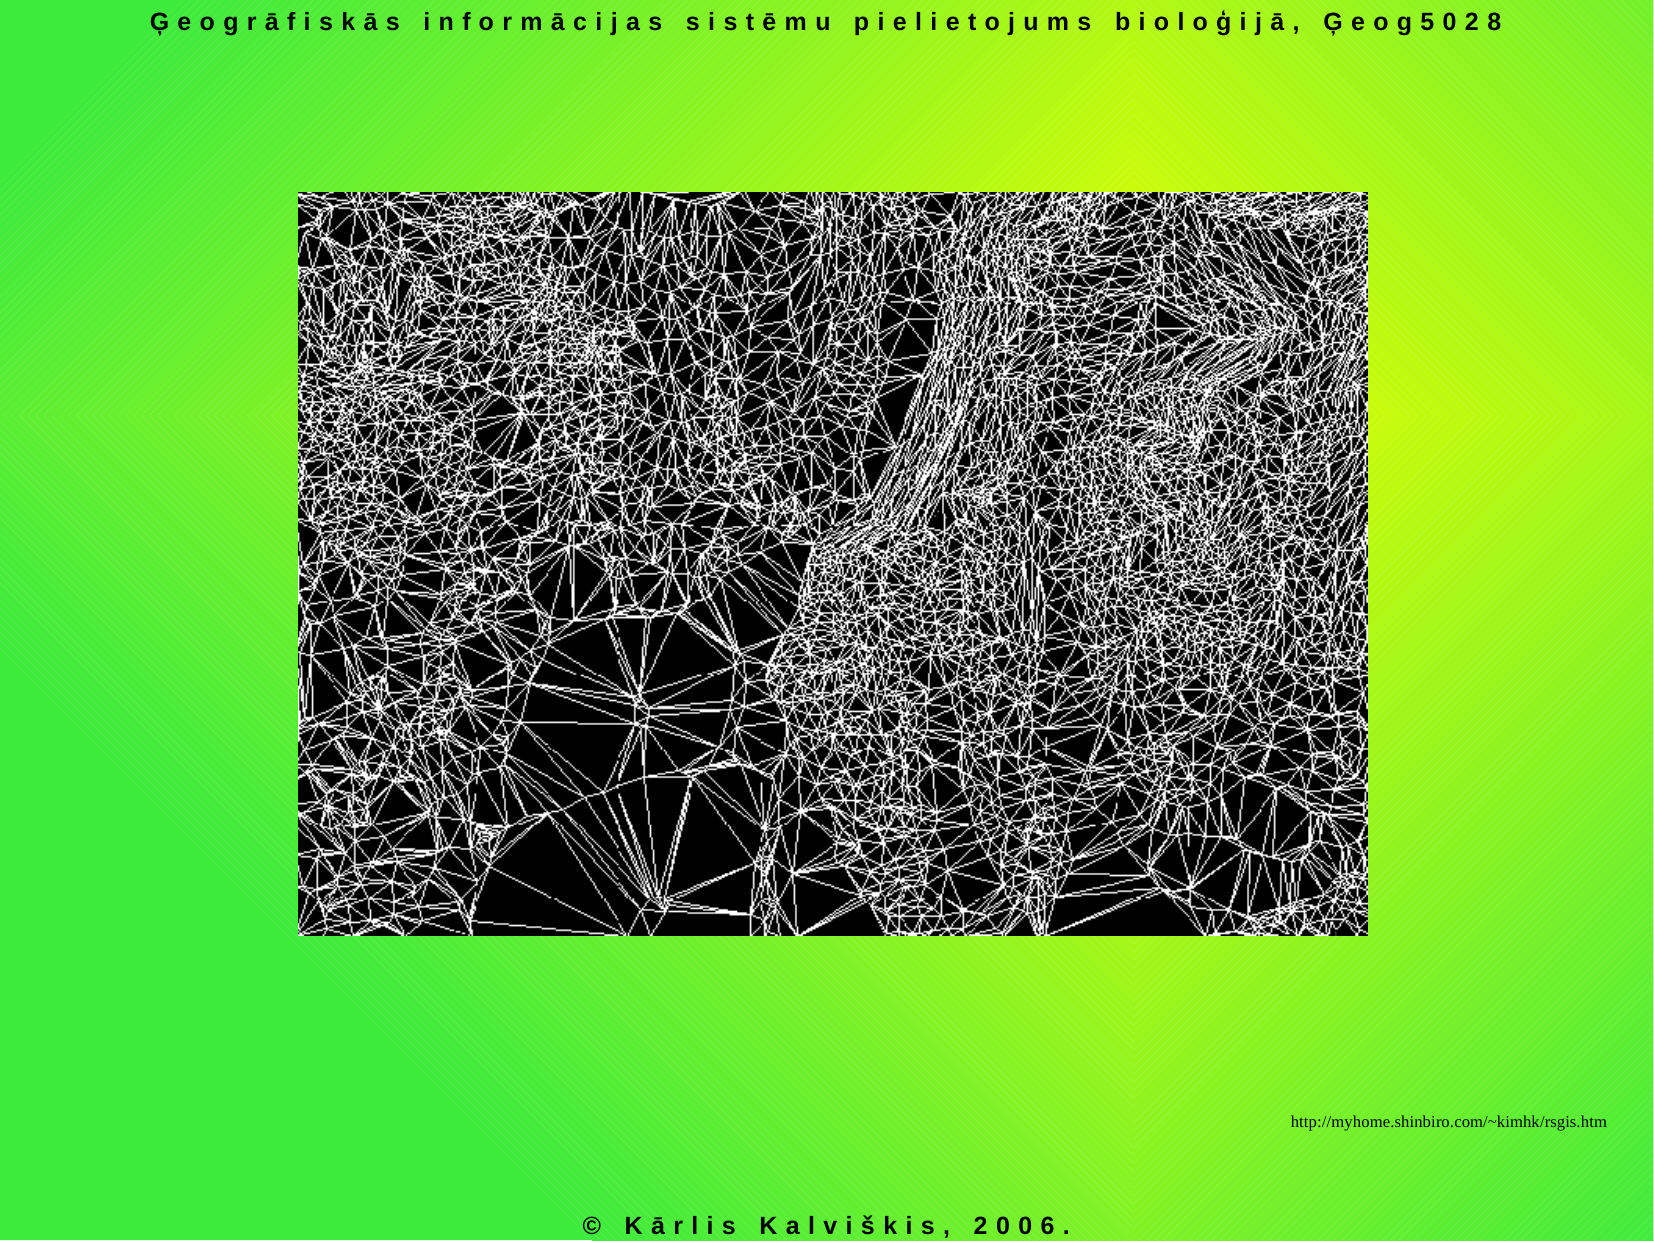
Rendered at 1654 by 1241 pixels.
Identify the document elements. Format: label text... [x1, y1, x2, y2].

text_box http://myhome.shinbiro.com/~kimhk/rsgis.htm [1276, 1105, 1621, 1140]
picture [298, 192, 1368, 937]
